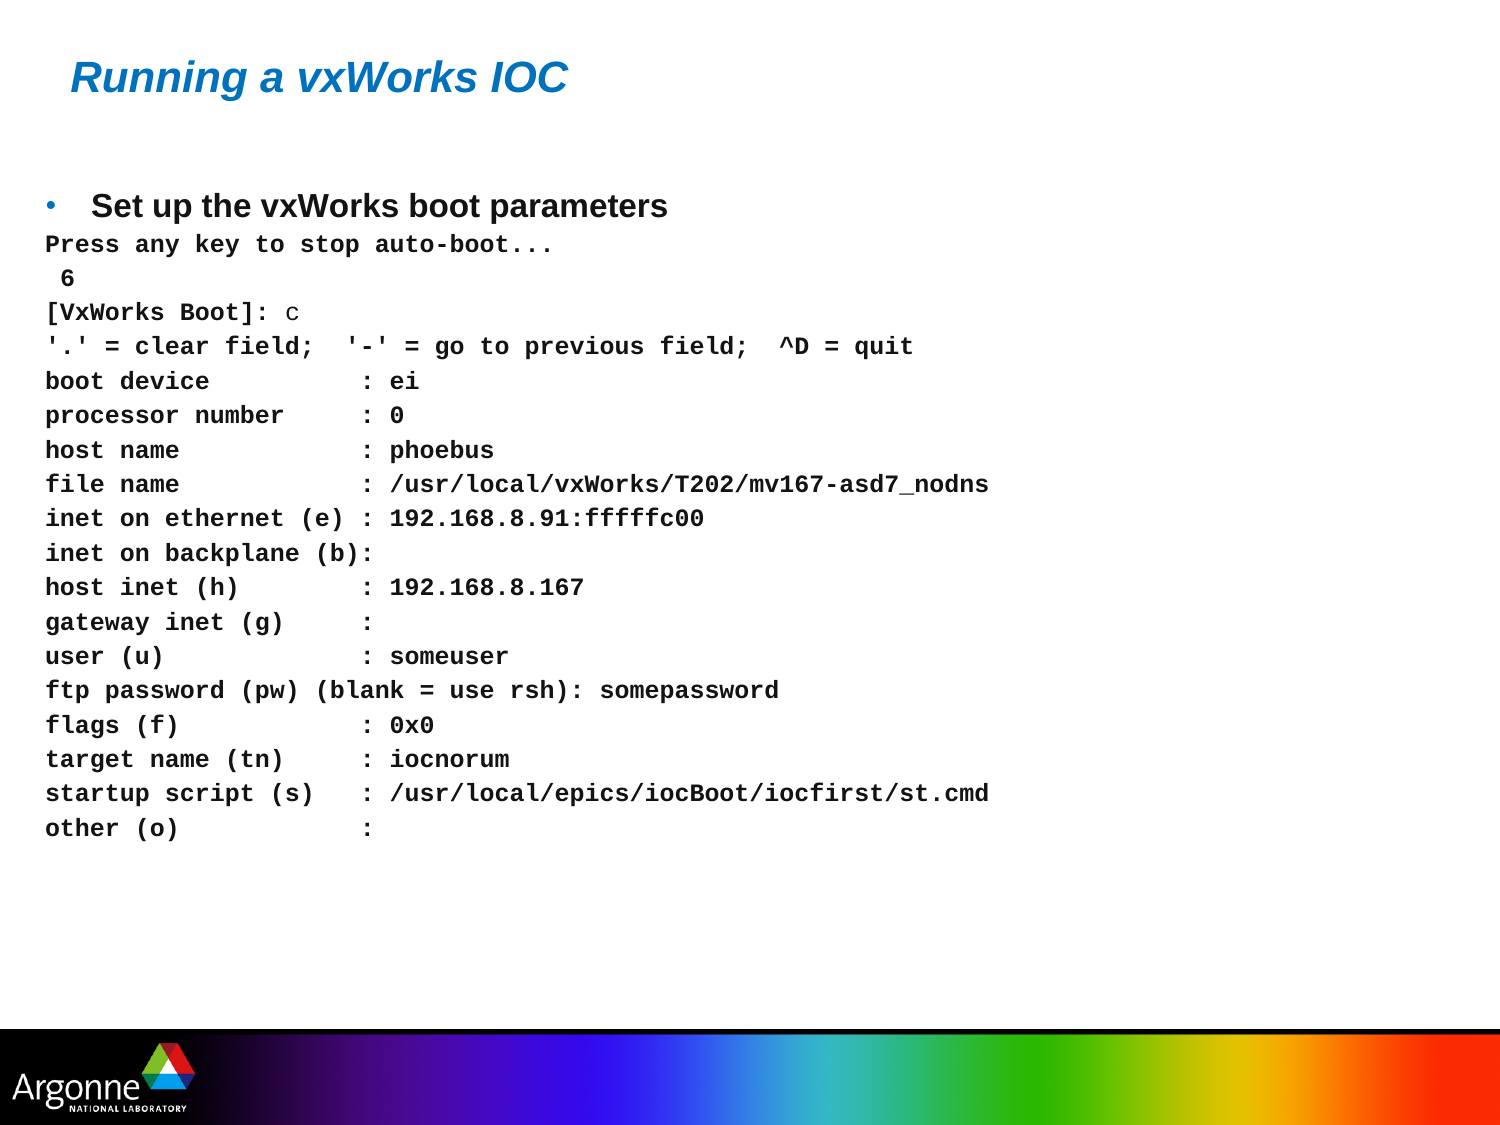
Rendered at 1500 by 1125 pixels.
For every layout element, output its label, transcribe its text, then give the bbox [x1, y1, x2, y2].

picture [0, 1029, 1500, 1125]
title Running a vxWorks IOC [55, 57, 1361, 113]
list Set up the vxWorks boot parameters Press any key to stop auto-boot... 6 [VxWorks Boot]: c '.' = clear field; '-' = go to previous field; ^D = quit boot device : ei processor number : 0 host name : phoebus file name : /usr/local/vxWorks/T202/mv167-asd7_nodns inet on ethernet (e) : 192.168.8.91:fffffc00 inet on backplane (b): host inet (h) : 192.168.8.167 gateway inet (g) : user (u) : someuser ftp password (pw) (blank = use rsh): somepassword flags (f) : 0x0 target name (tn) : iocnorum startup script (s) : /usr/local/epics/iocBoot/iocfirst/st.cmd other (o) : [30, 183, 1447, 890]
